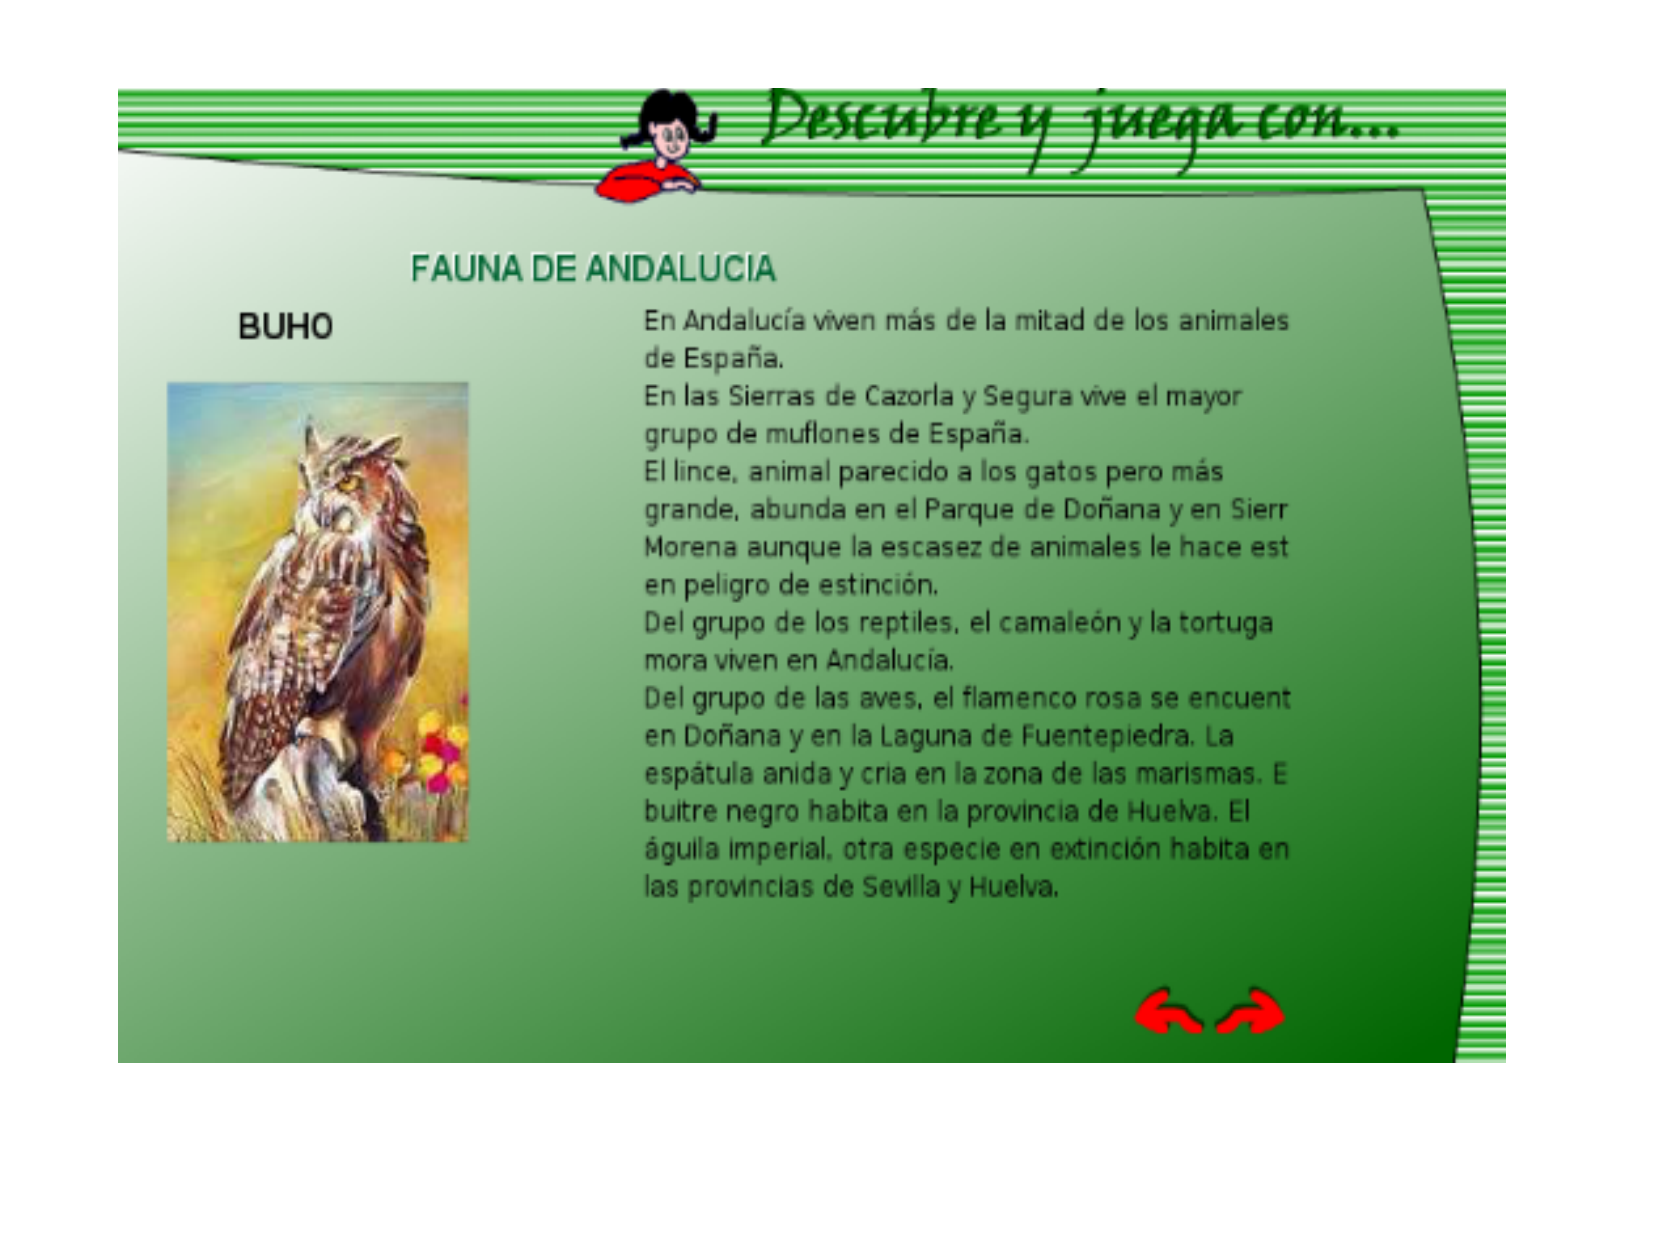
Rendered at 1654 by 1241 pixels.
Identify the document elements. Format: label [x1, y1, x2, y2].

picture [118, 88, 1506, 1063]
